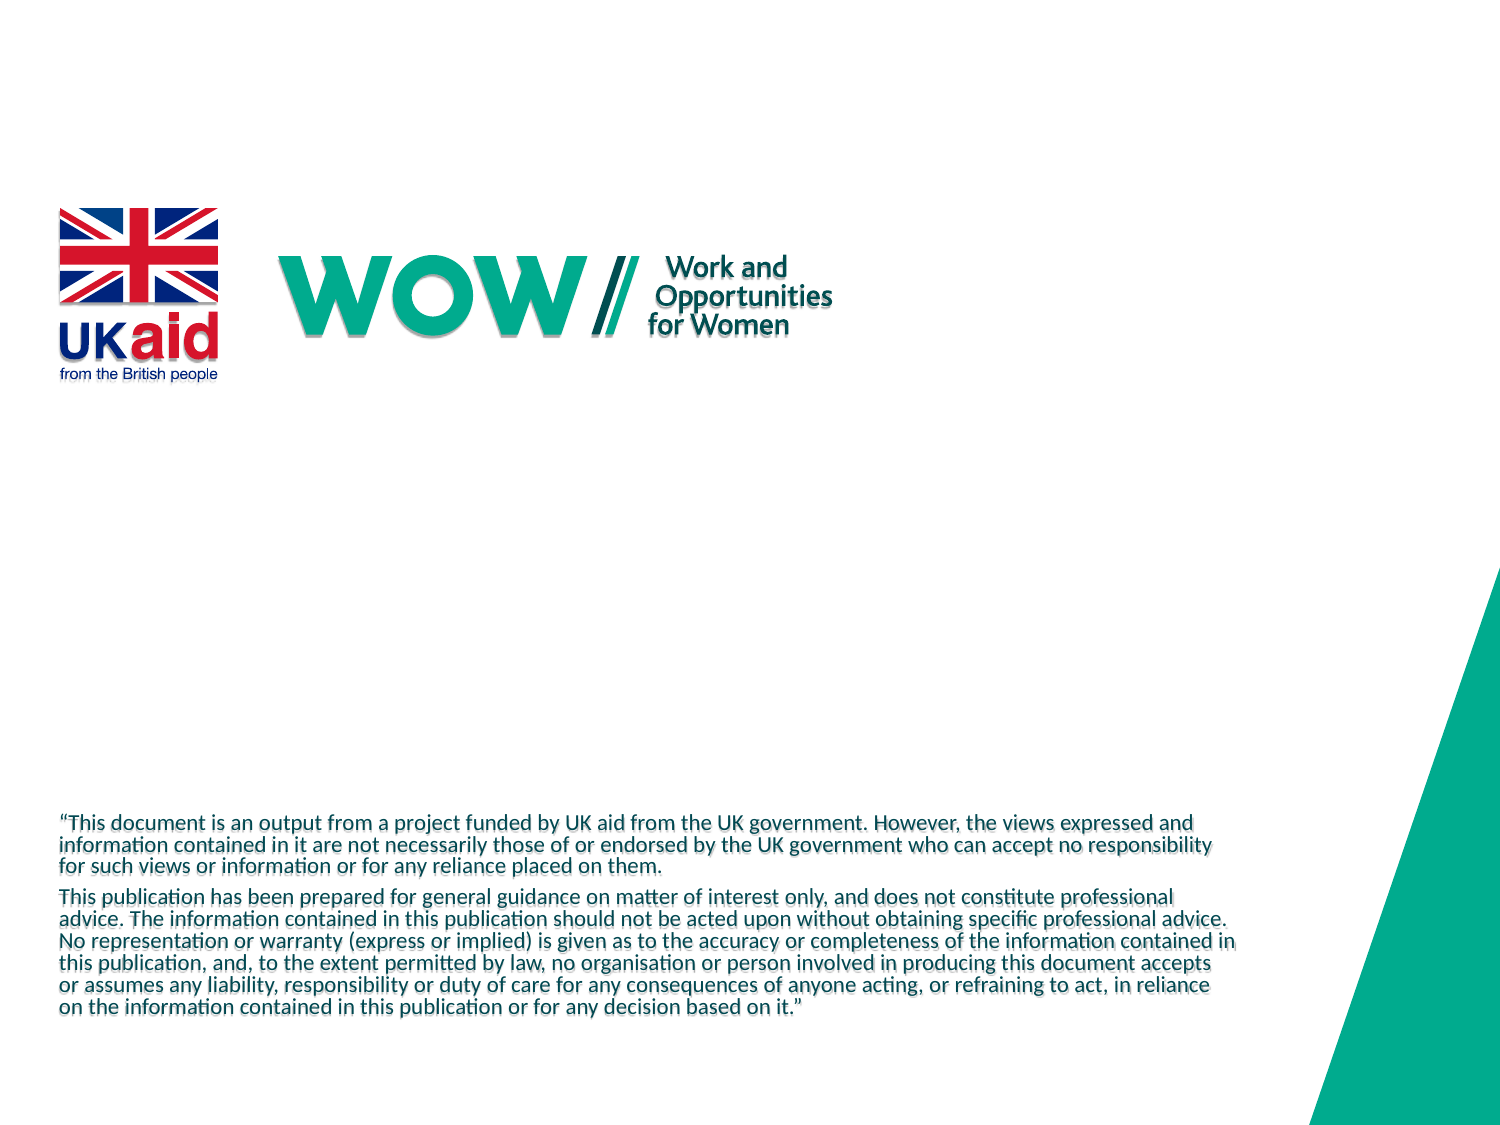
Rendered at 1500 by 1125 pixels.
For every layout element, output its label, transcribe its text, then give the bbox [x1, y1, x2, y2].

subtitle “This document is an output from a project funded by UK aid from the UK government. However, the views expressed and information contained in it are not necessarily those of or endorsed by the UK government who can accept no responsibility for such views or information or for any reliance placed on them. This publication has been prepared for general guidance on matter of interest only, and does not constitute professional advice. The information contained in this publication should not be acted upon without obtaining specific professional advice. No representation or warranty (express or implied) is given as to the accuracy or completeness of the information contained in this publication, and, to the extent permitted by law, no organisation or person involved in producing this document accepts or assumes any liability, responsibility or duty of care for any consequences of anyone acting, or refraining to act, in reliance on the information contained in this publication or for any decision based on it.” [58, 812, 1238, 1083]
